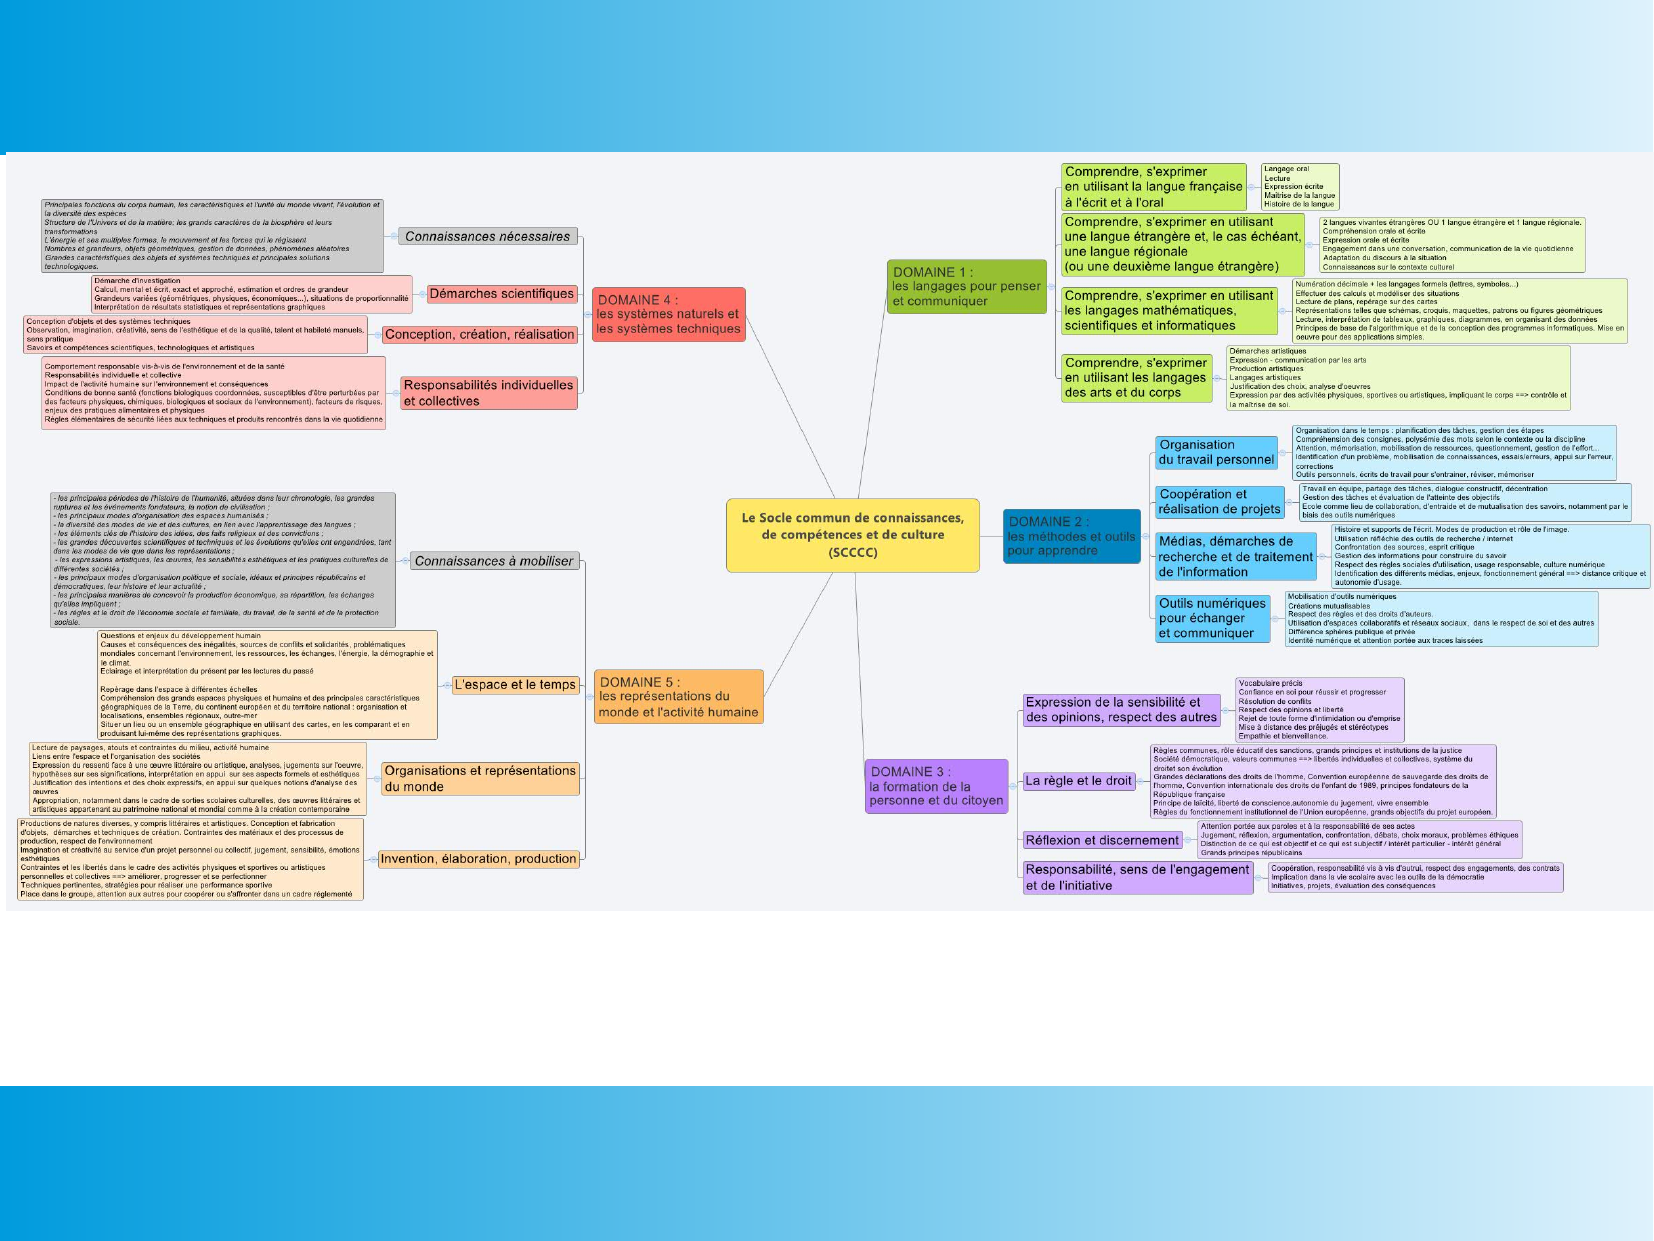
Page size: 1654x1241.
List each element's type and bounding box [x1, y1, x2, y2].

picture [6, 0, 1654, 911]
